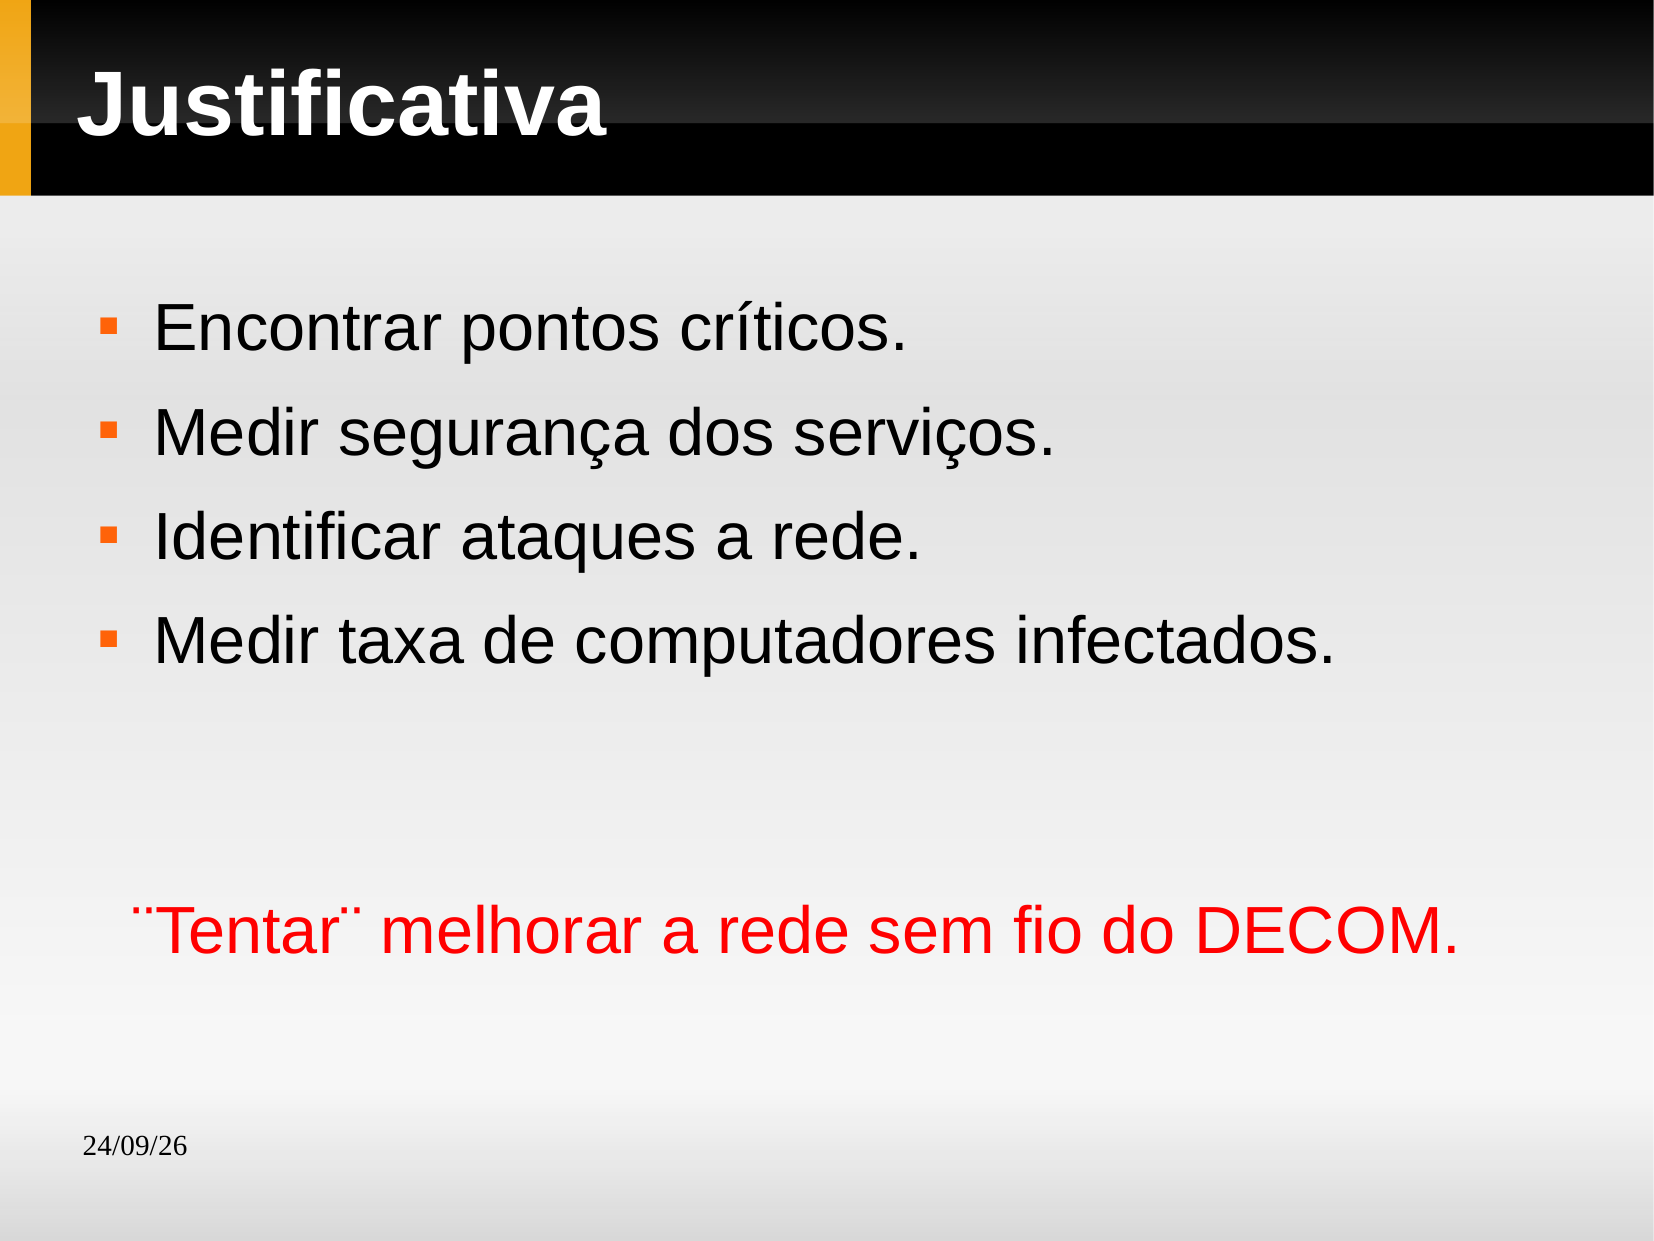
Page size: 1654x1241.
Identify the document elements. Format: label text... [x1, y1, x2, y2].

picture [0, 0, 1654, 1241]
text_box ¨Tentar¨ melhorar a rede sem fio do DECOM. [118, 885, 1536, 984]
title Justificativa [76, 7, 1565, 200]
list Encontrar pontos críticos. Medir segurança dos serviços. Identificar ataques a rede. Medir taxa de computadores infectados. [82, 290, 1571, 824]
